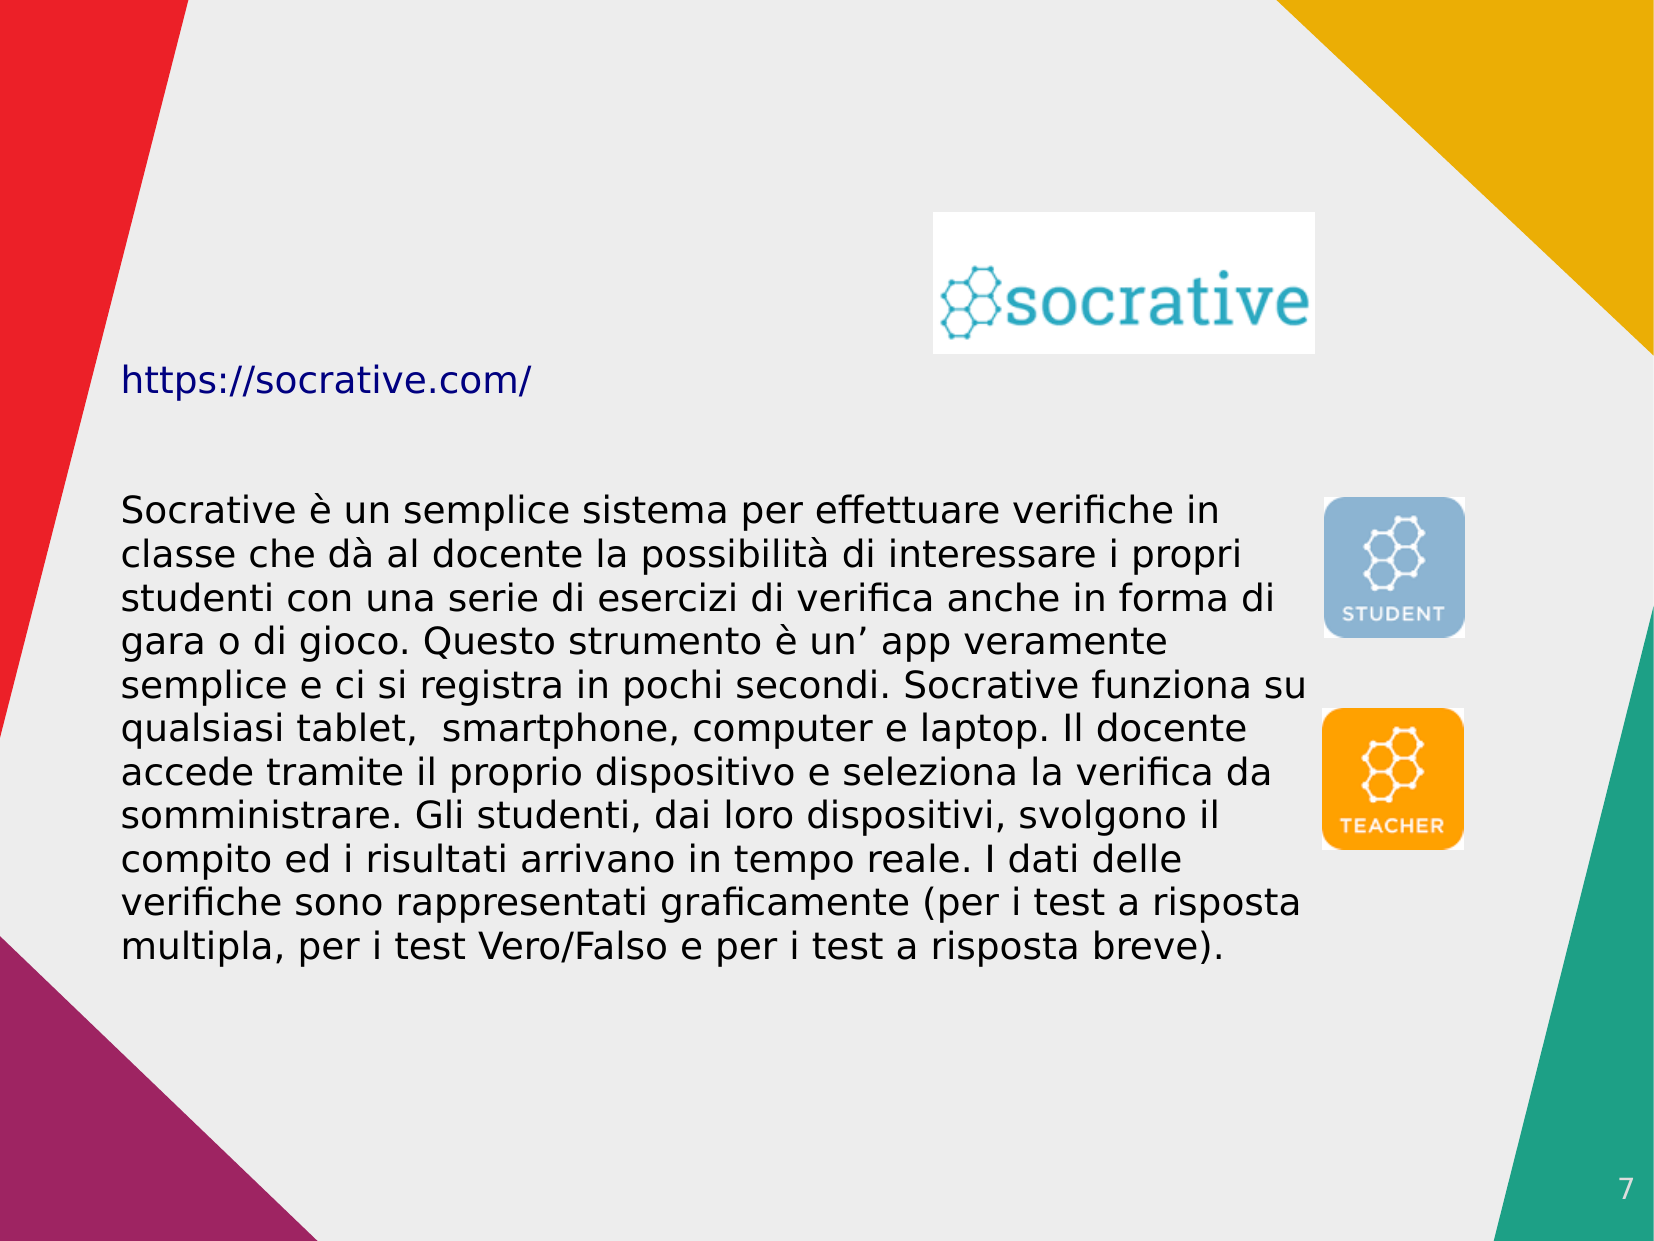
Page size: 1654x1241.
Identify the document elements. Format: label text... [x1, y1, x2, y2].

text_box https://socrative.com/ Socrative è un semplice sistema per effettuare verifiche in classe che dà al docente la possibilità di interessare i propri studenti con una serie di esercizi di verifica anche in forma di gara o di gioco. Questo strumento è un’ app veramente semplice e ci si registra in pochi secondi. Socrative funziona su qualsiasi tablet, smartphone, computer e laptop. Il docente accede tramite il proprio dispositivo e seleziona la verifica da somministrare. Gli studenti, dai loro dispositivi, svolgono il compito ed i risultati arrivano in tempo reale. I dati delle verifiche sono rappresentati graficamente (per i test a risposta multipla, per i test Vero/Falso e per i test a risposta breve). [105, 177, 1359, 1237]
picture [1324, 497, 1465, 638]
picture [1322, 708, 1464, 850]
picture [933, 212, 1315, 354]
